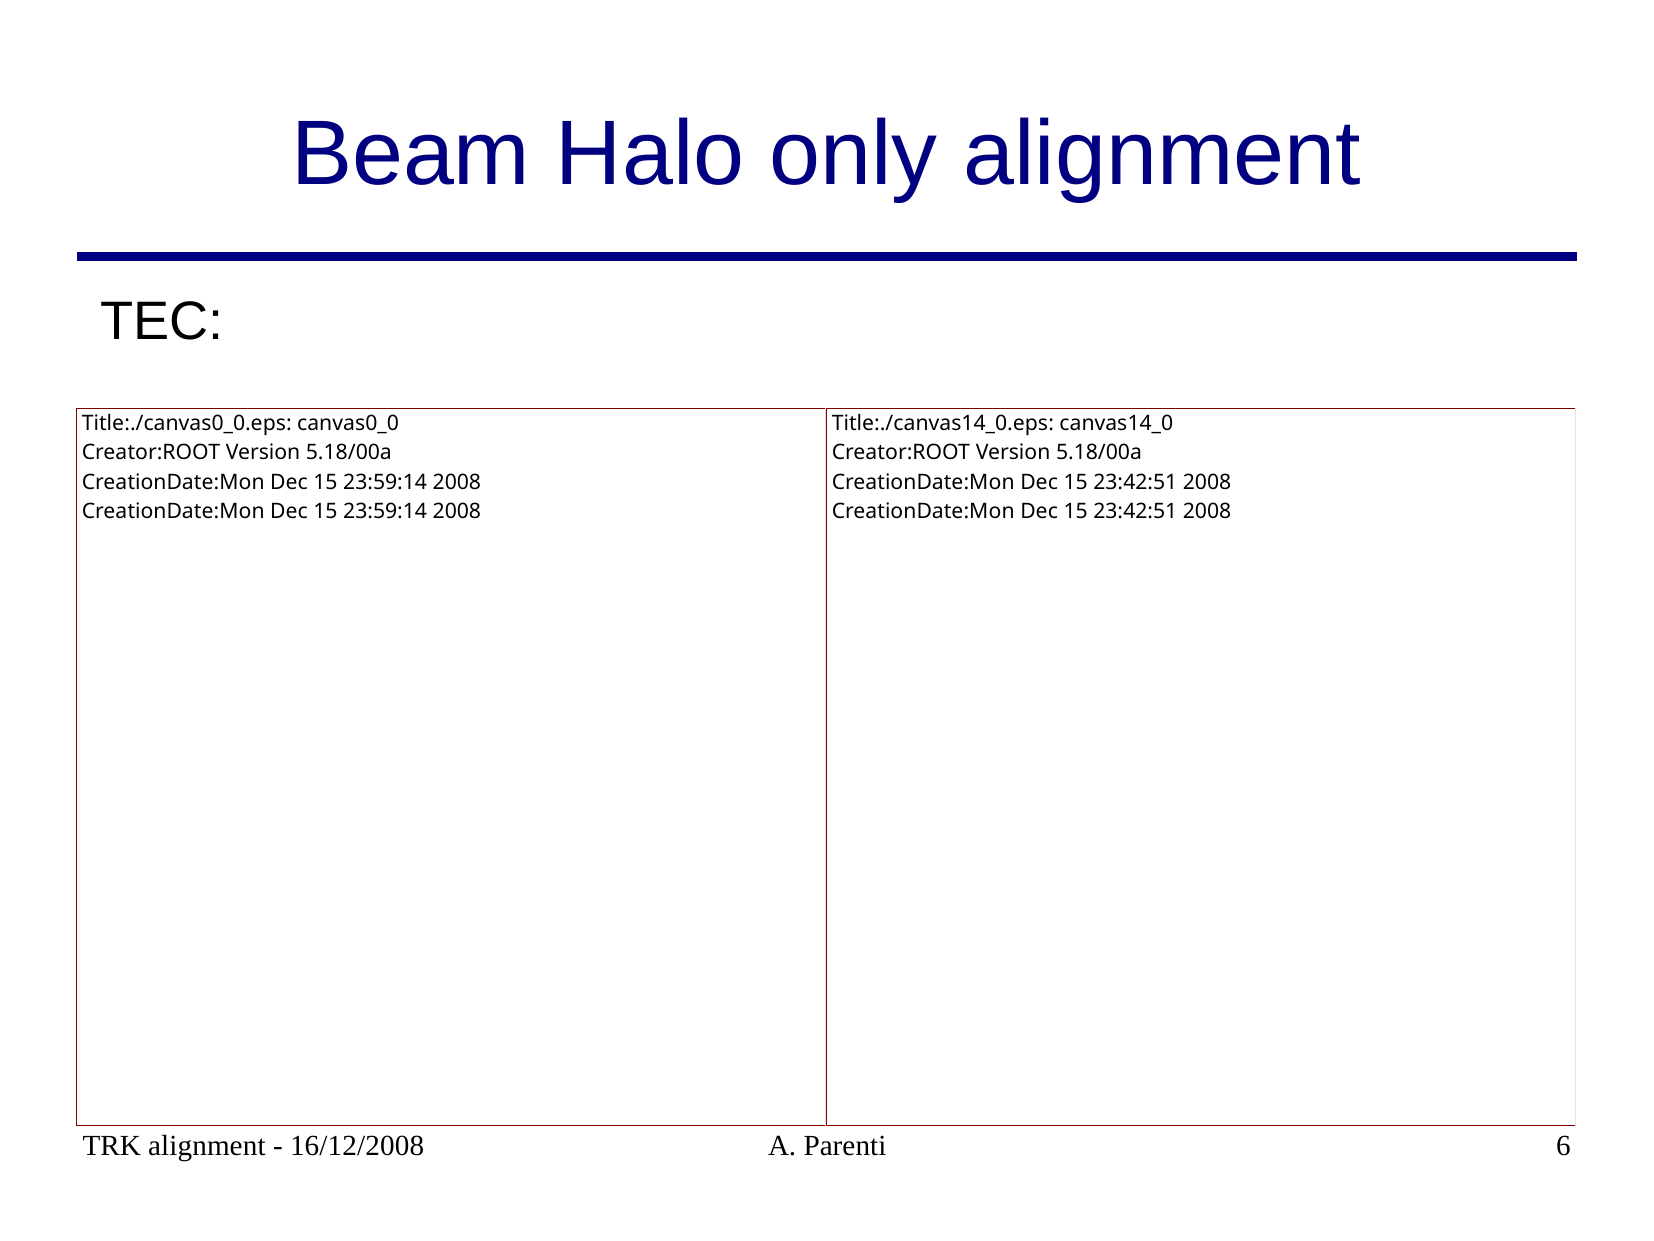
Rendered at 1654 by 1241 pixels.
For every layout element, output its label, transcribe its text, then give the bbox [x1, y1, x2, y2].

list TEC: [82, 290, 1571, 406]
title Beam Halo only alignment [82, 49, 1571, 257]
picture [75, 406, 1576, 1126]
